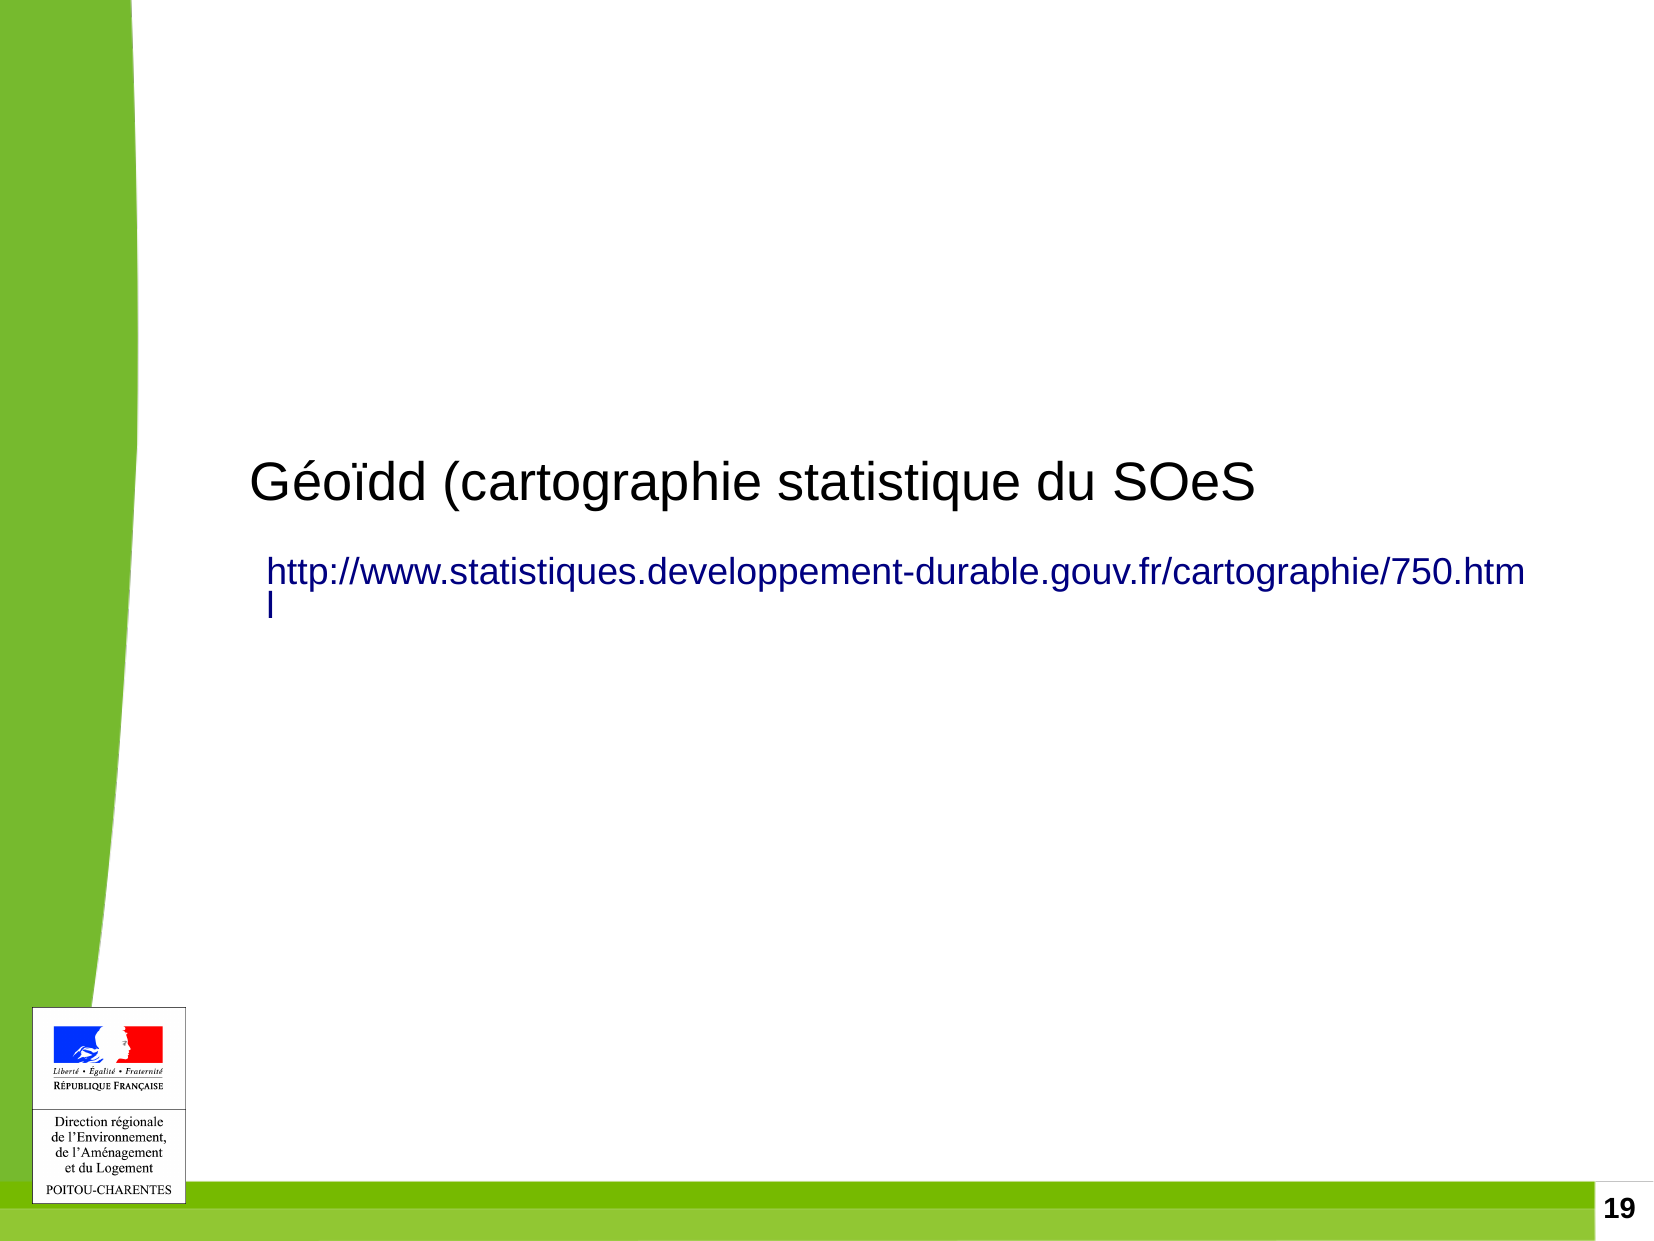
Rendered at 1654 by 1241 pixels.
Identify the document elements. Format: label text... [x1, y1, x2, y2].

list Géoïdd (cartographie statistique du SOeS [179, 290, 1509, 1076]
text_box http://www.statistiques.developpement-durable.gouv.fr/cartographie/750.html [251, 543, 1548, 636]
picture [0, 0, 1654, 1241]
